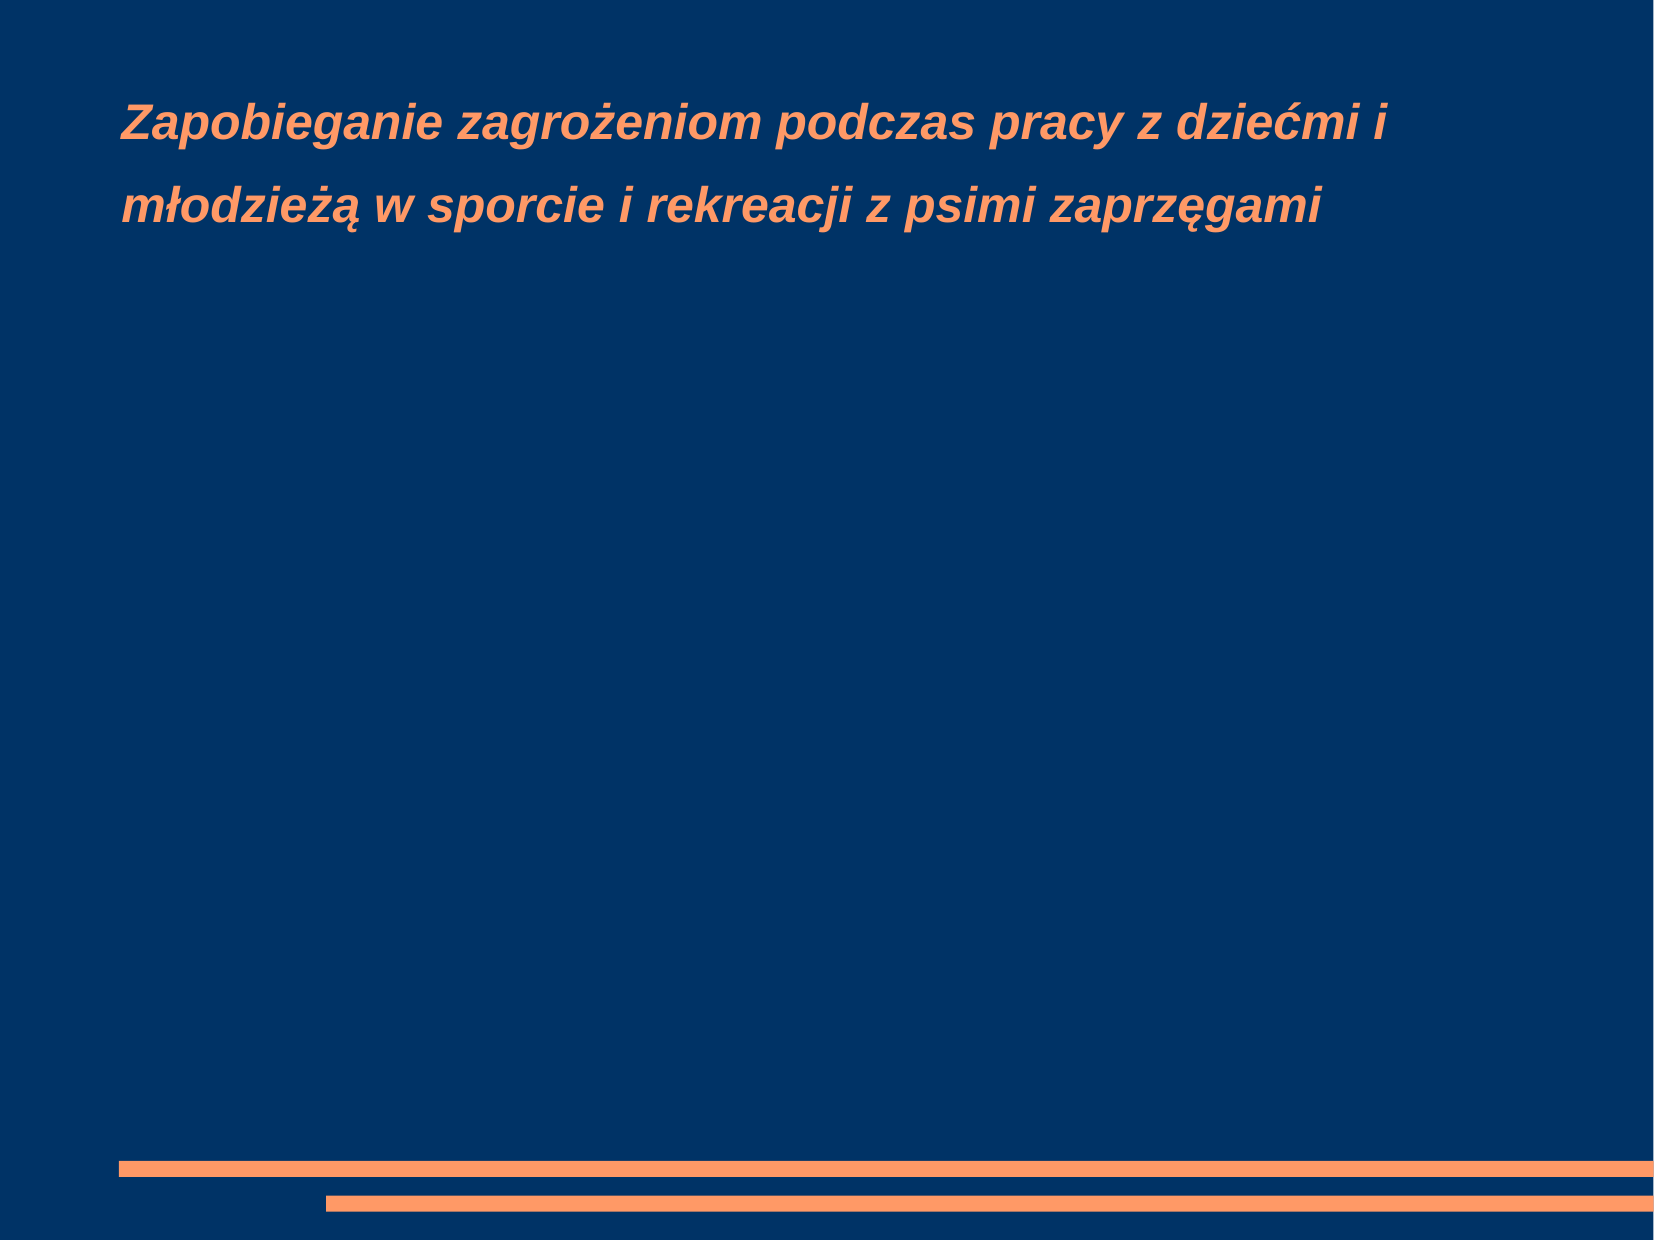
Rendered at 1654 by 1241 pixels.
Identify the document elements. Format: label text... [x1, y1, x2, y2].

title Zapobieganie zagrożeniom podczas pracy z dziećmi i młodzieżą w sporcie i rekreacji z psimi zaprzęgami [121, 46, 1534, 254]
